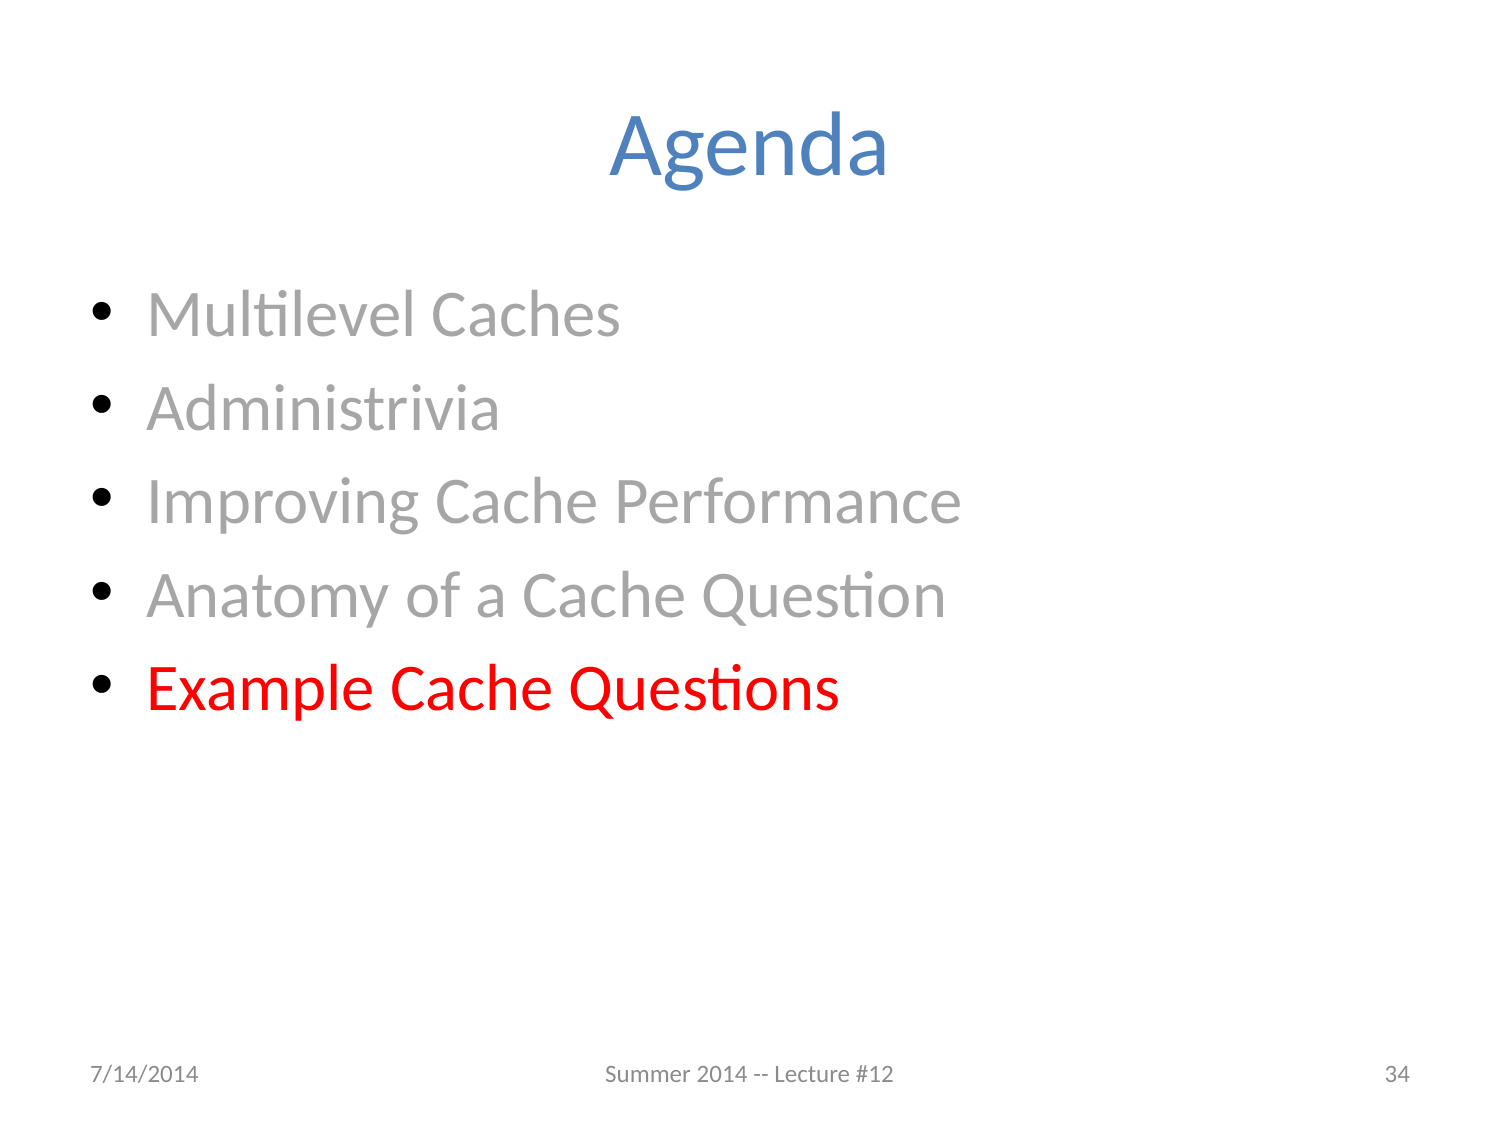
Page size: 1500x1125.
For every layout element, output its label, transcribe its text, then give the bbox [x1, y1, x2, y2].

slide_number <number> [1074, 1042, 1425, 1103]
title Agenda [75, 45, 1425, 233]
slide_number 7/14/2014 [75, 1042, 425, 1103]
list Multilevel Caches Administrivia Improving Cache Performance Anatomy of a Cache Question Example Cache Questions [75, 262, 1425, 1073]
footer Summer 2014 -- Lecture #12 [512, 1042, 988, 1103]
